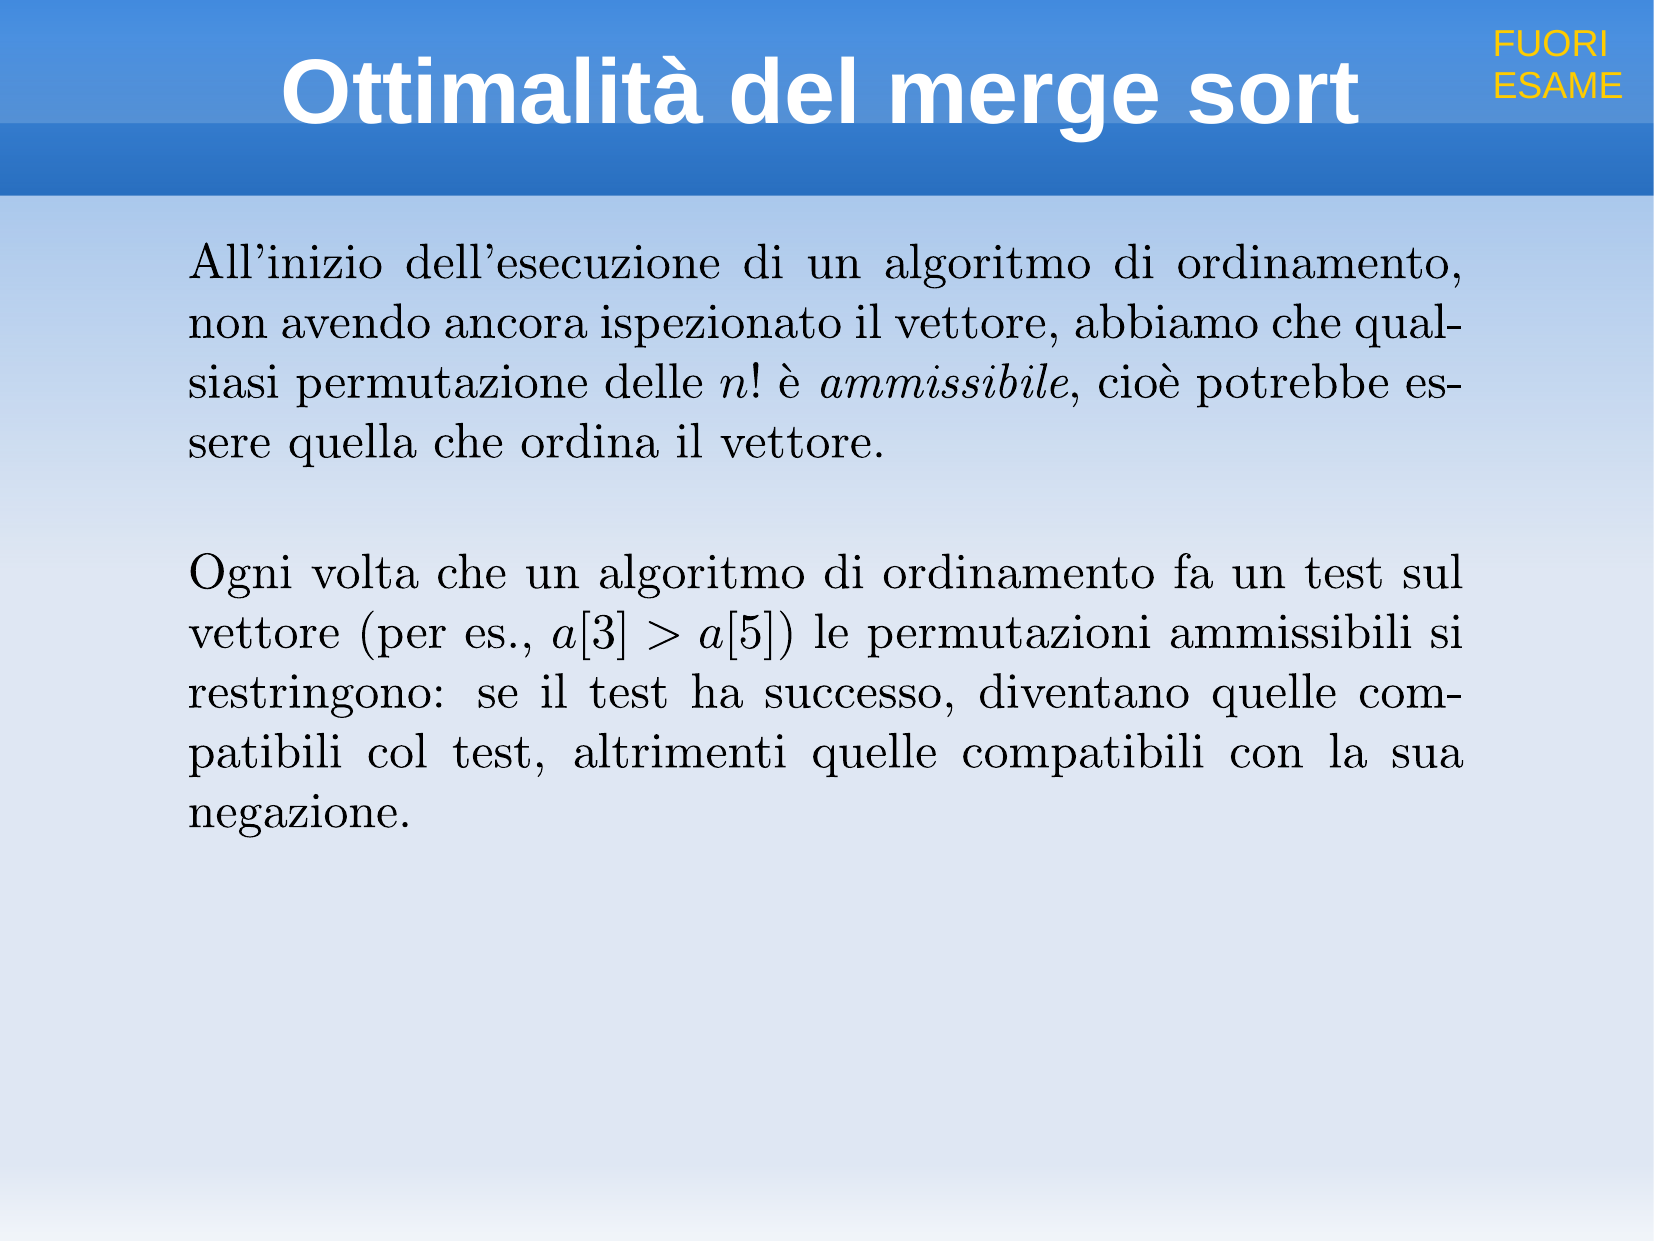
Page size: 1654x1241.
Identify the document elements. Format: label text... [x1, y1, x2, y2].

title Ottimalità del merge sort [76, 0, 1565, 188]
text_box [187, 242, 1464, 838]
picture [0, 0, 1654, 1241]
text_box FUORI ESAME [1477, 15, 1639, 114]
